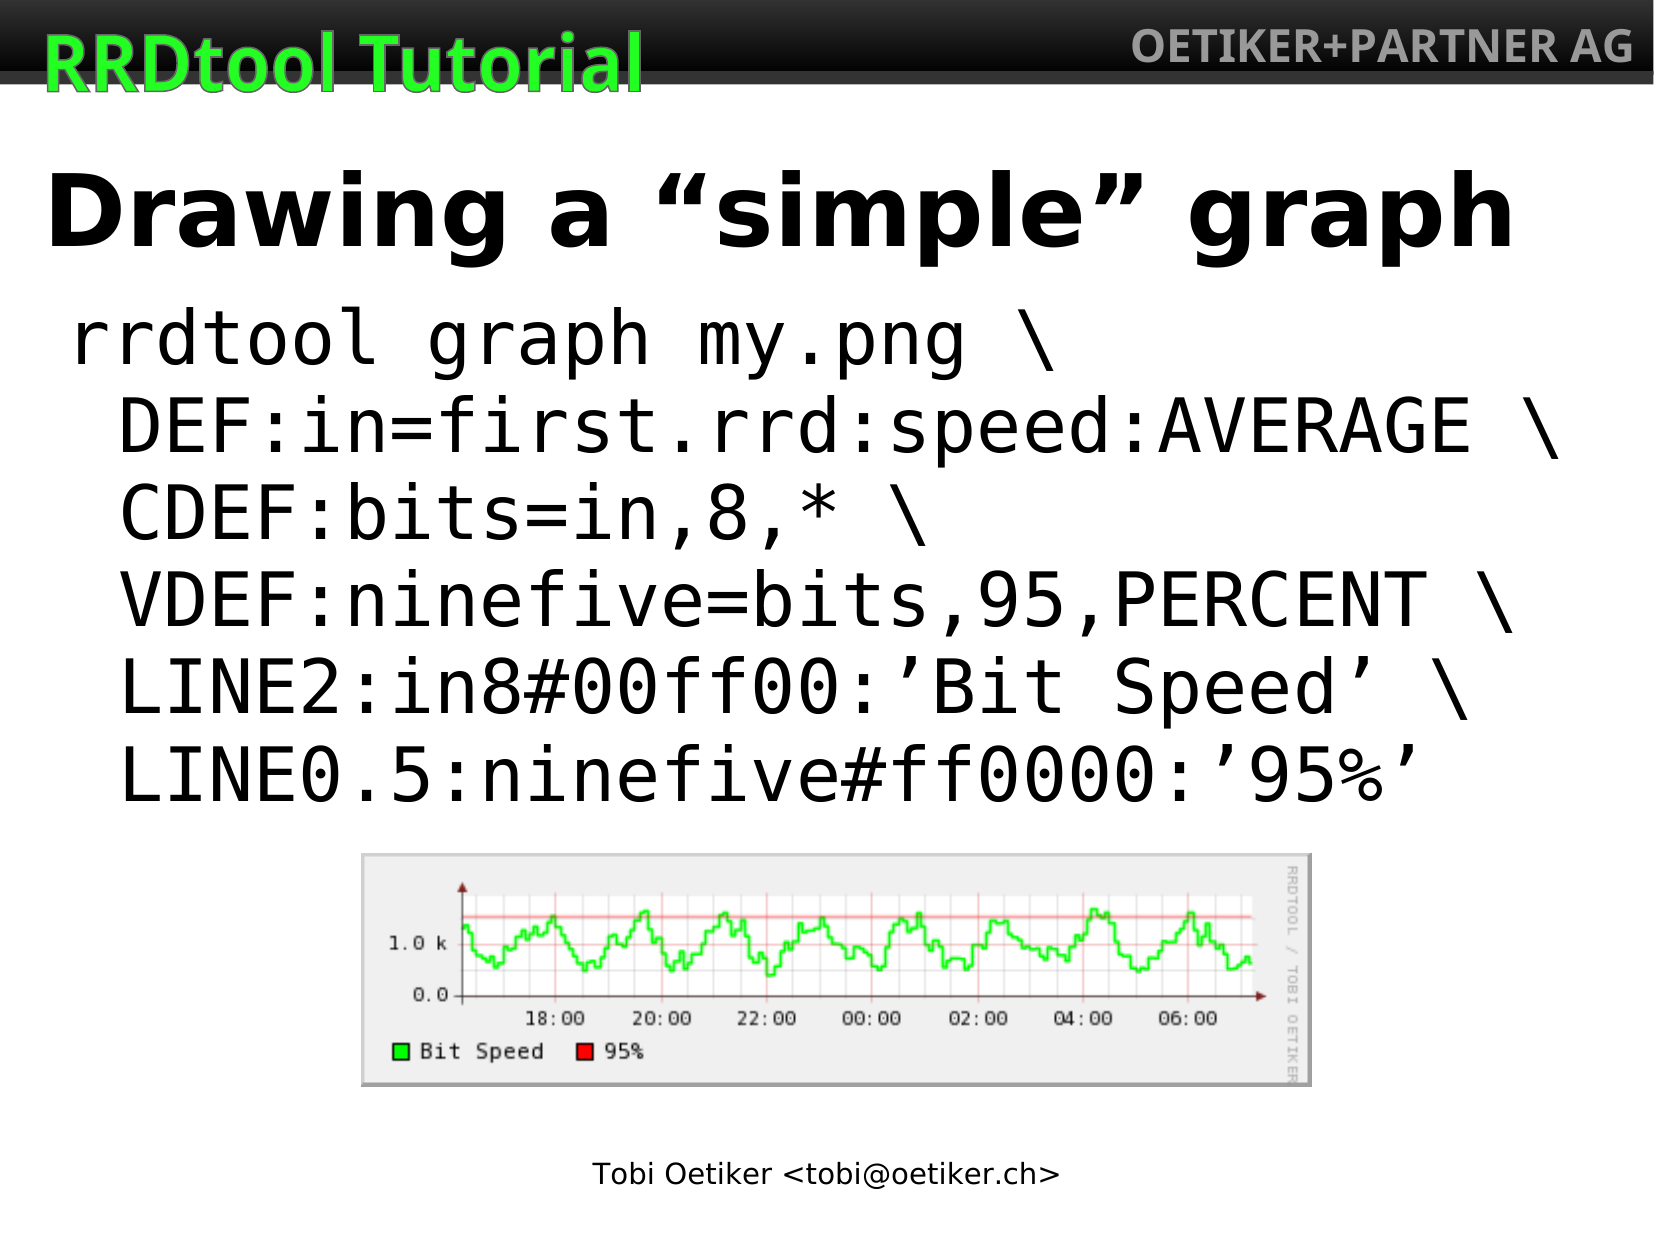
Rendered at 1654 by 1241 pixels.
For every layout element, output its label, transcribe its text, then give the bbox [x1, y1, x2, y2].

picture [361, 853, 1312, 1087]
title Drawing a “simple” graph [43, 137, 1582, 287]
text_box rrdtool graph my.png \ DEF:in=first.rrd:speed:AVERAGE \ CDEF:bits=in,8,* \ VDEF:ninefive=bits,95,PERCENT \ LINE2:in8#00ff00:’Bit Speed’ \ LINE0.5:ninefive#ff0000:’95%’ [47, 295, 1596, 820]
